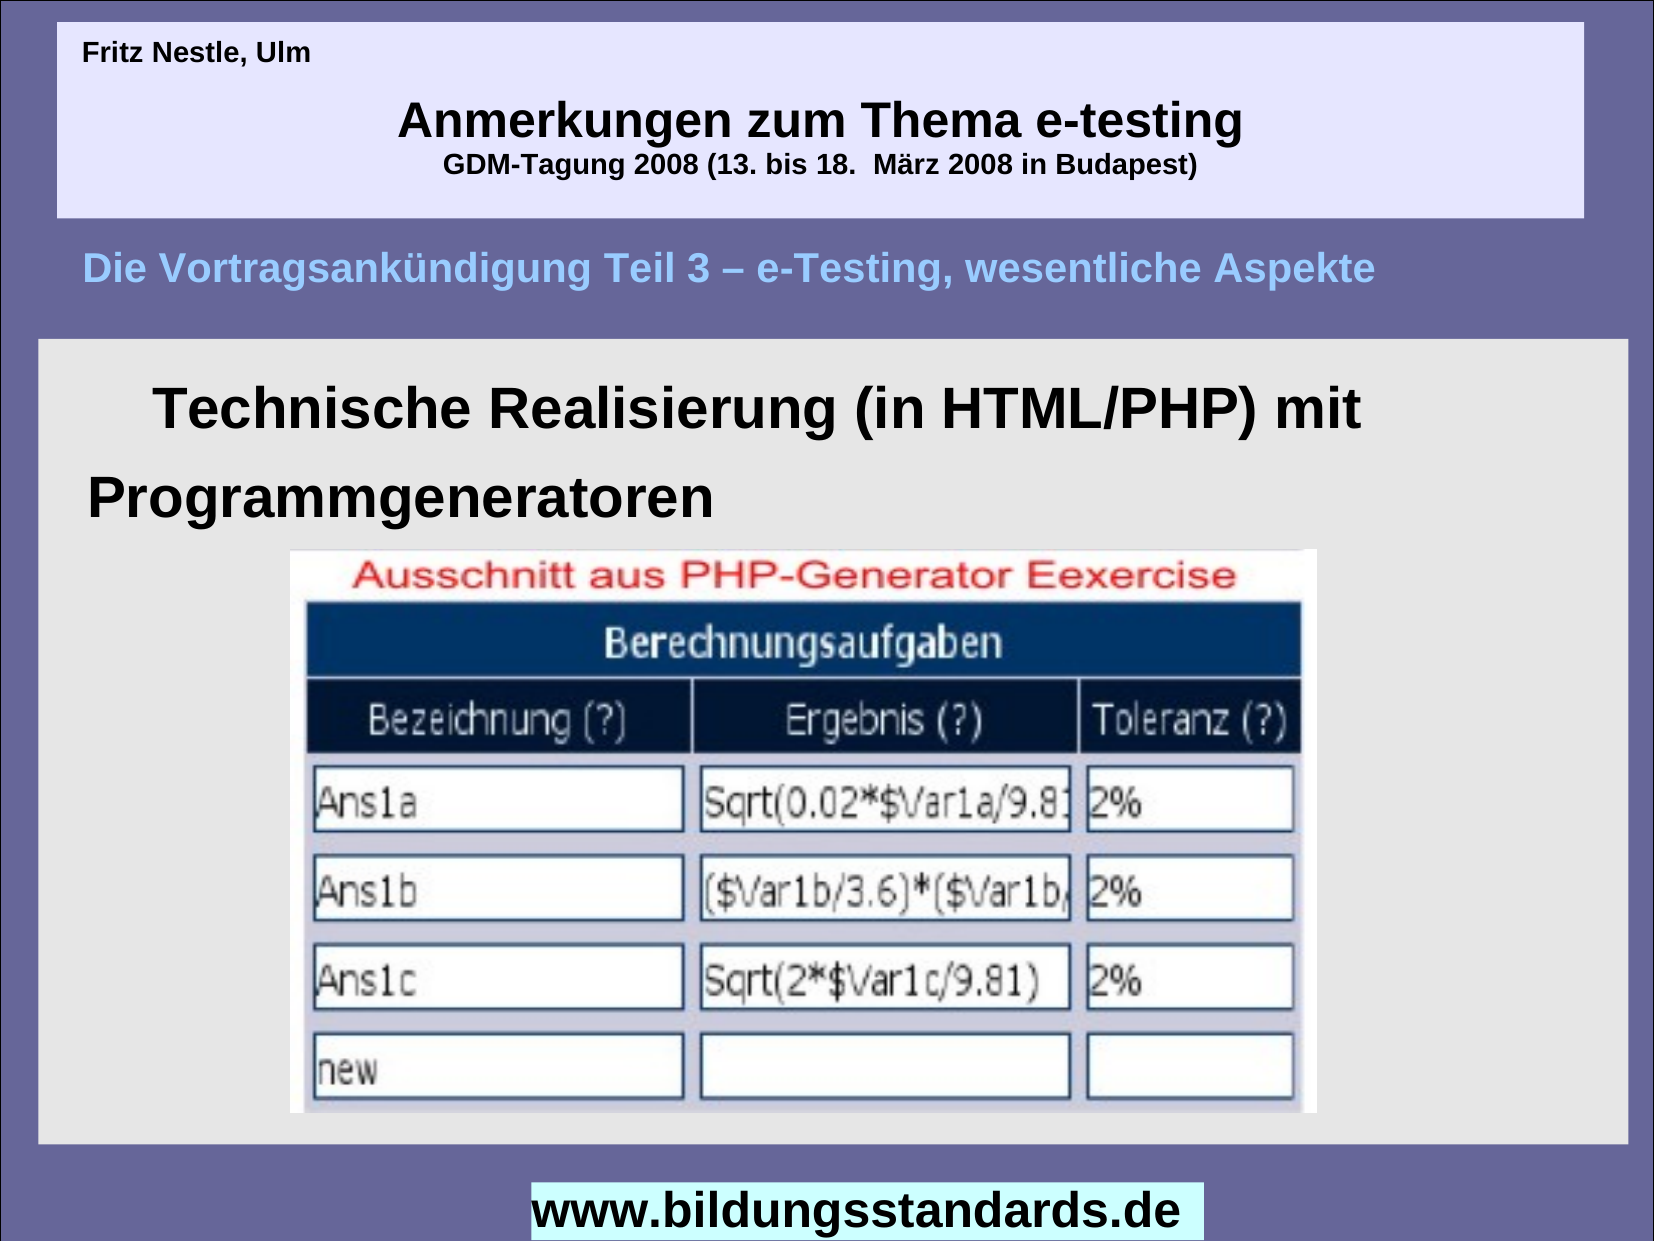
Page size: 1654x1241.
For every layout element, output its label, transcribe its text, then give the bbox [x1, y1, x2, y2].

text_box Fritz Nestle, Ulm Anmerkungen zum Thema e-testing GDM-Tagung 2008 (13. bis 18. März 2008 in Budapest) [57, 22, 1585, 219]
text_box Technische Realisierung (in HTML/PHP) mit Programmgeneratoren [38, 338, 1629, 1145]
text_box www.bildungsstandards.de [531, 1182, 1204, 1241]
text_box Die Vortragsankündigung Teil 3 – e-Testing, wesentliche Aspekte [82, 244, 1423, 295]
picture [290, 549, 1317, 1113]
text_box [0, 0, 1654, 1241]
